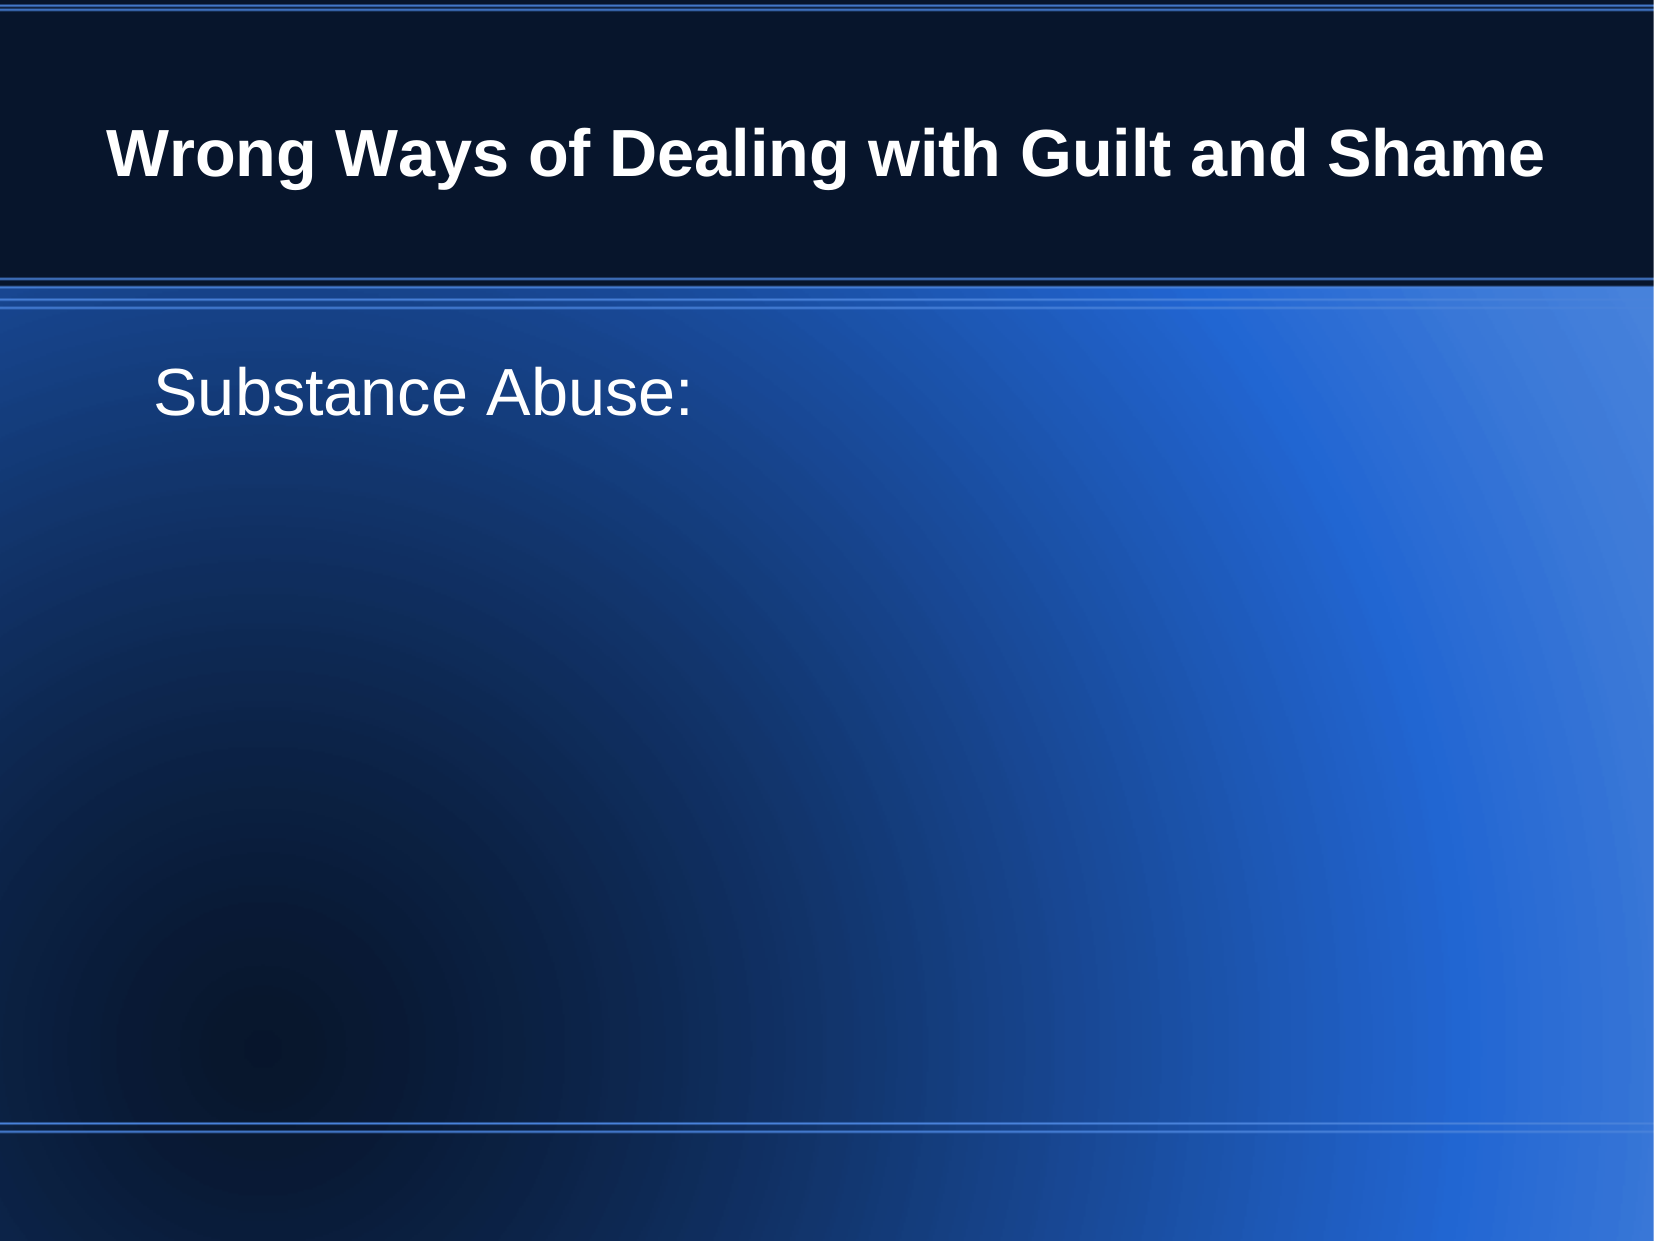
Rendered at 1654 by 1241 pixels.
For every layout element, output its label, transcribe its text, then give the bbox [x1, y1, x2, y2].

title Wrong Ways of Dealing with Guilt and Shame [82, 49, 1571, 257]
list Substance Abuse: [82, 355, 1571, 1058]
picture [0, 0, 1654, 1241]
